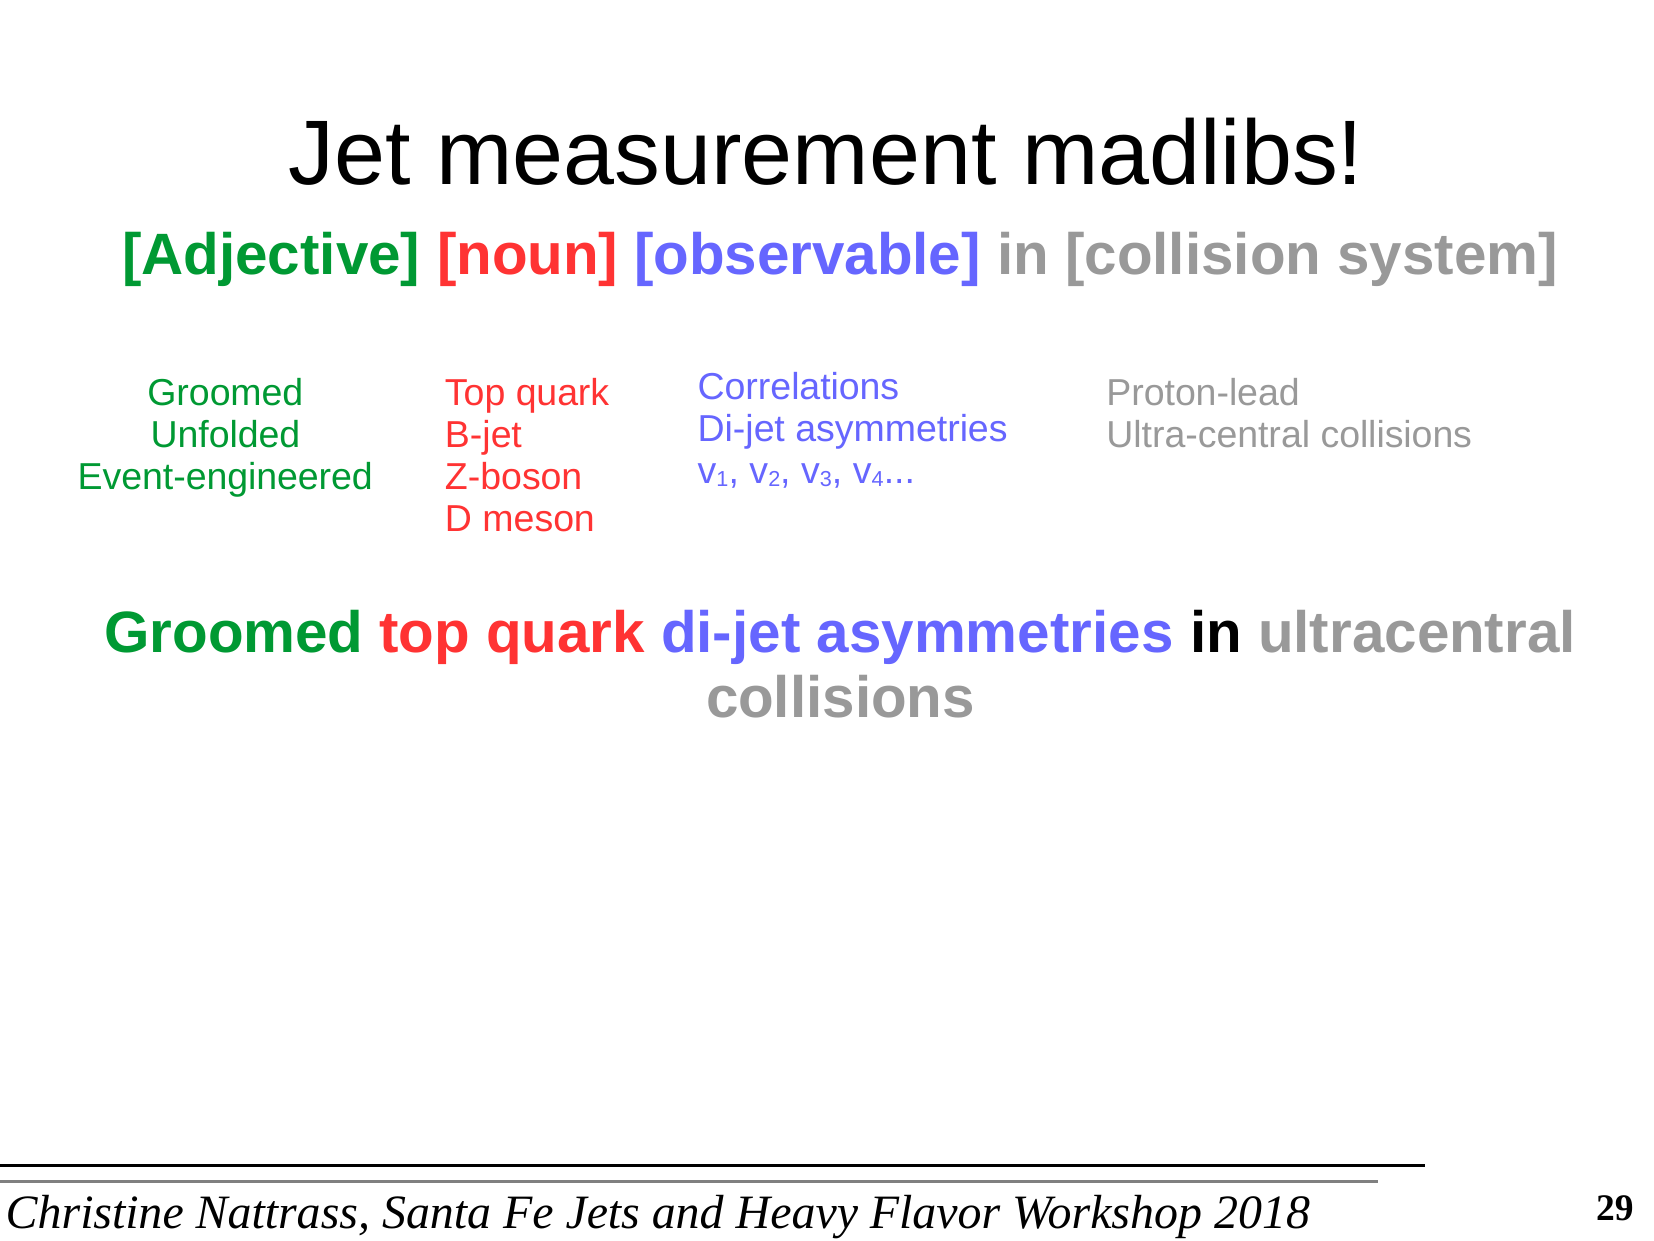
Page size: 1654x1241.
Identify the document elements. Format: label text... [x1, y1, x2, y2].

title Jet measurement madlibs! [82, 49, 1571, 214]
text_box Groomed Unfolded Event-engineered [28, 364, 422, 547]
text_box Top quark B-jet Z-boson D meson [430, 364, 650, 592]
text_box Correlations Di-jet asymmetries v1, v2, v3, v4... [682, 358, 1033, 512]
text_box Proton-lead Ultra-central collisions [1091, 364, 1533, 505]
text_box Groomed top quark di-jet asymmetries in ultracentral collisions [7, 592, 1654, 738]
text_box [Adjective] [noun] [observable] in [collision system] [7, 214, 1654, 309]
